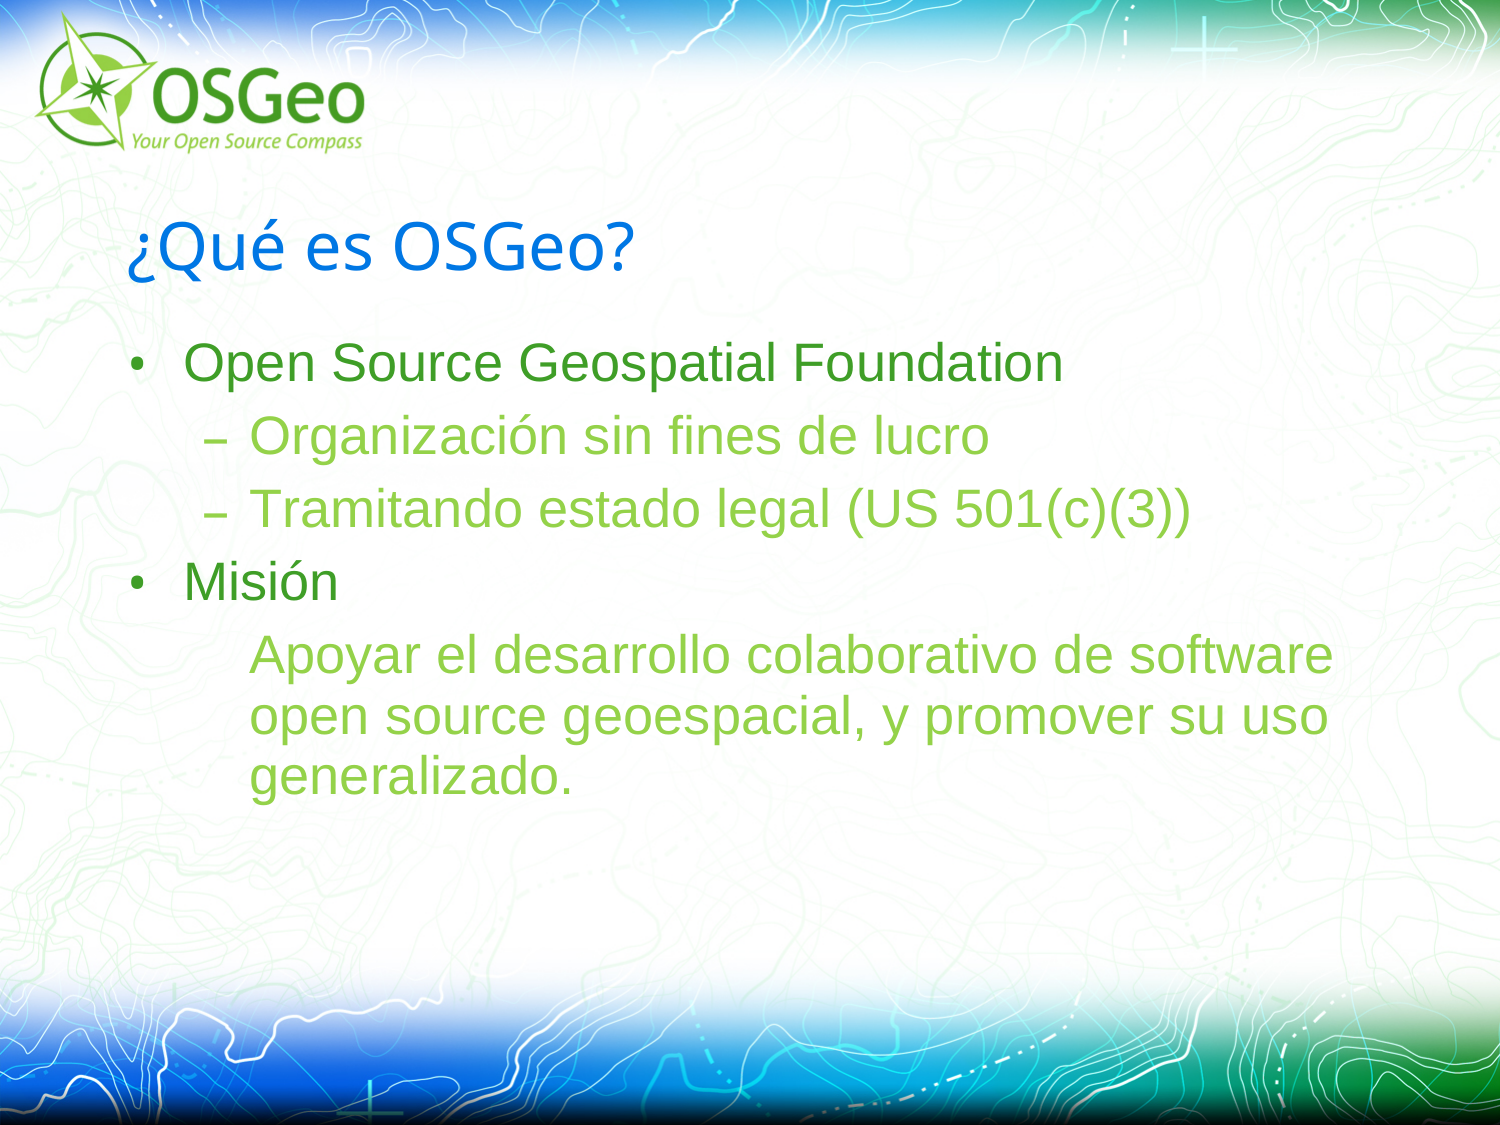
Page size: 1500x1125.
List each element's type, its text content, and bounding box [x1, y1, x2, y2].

list Open Source Geospatial Foundation Organización sin fines de lucro Tramitando estado legal (US 501(c)(3)) Misión Apoyar el desarrollo colaborativo de software open source geoespacial, y promover su uso generalizado. [112, 324, 1388, 1015]
picture [0, 0, 1500, 1125]
title ¿Qué es OSGeo? [112, 187, 1388, 303]
